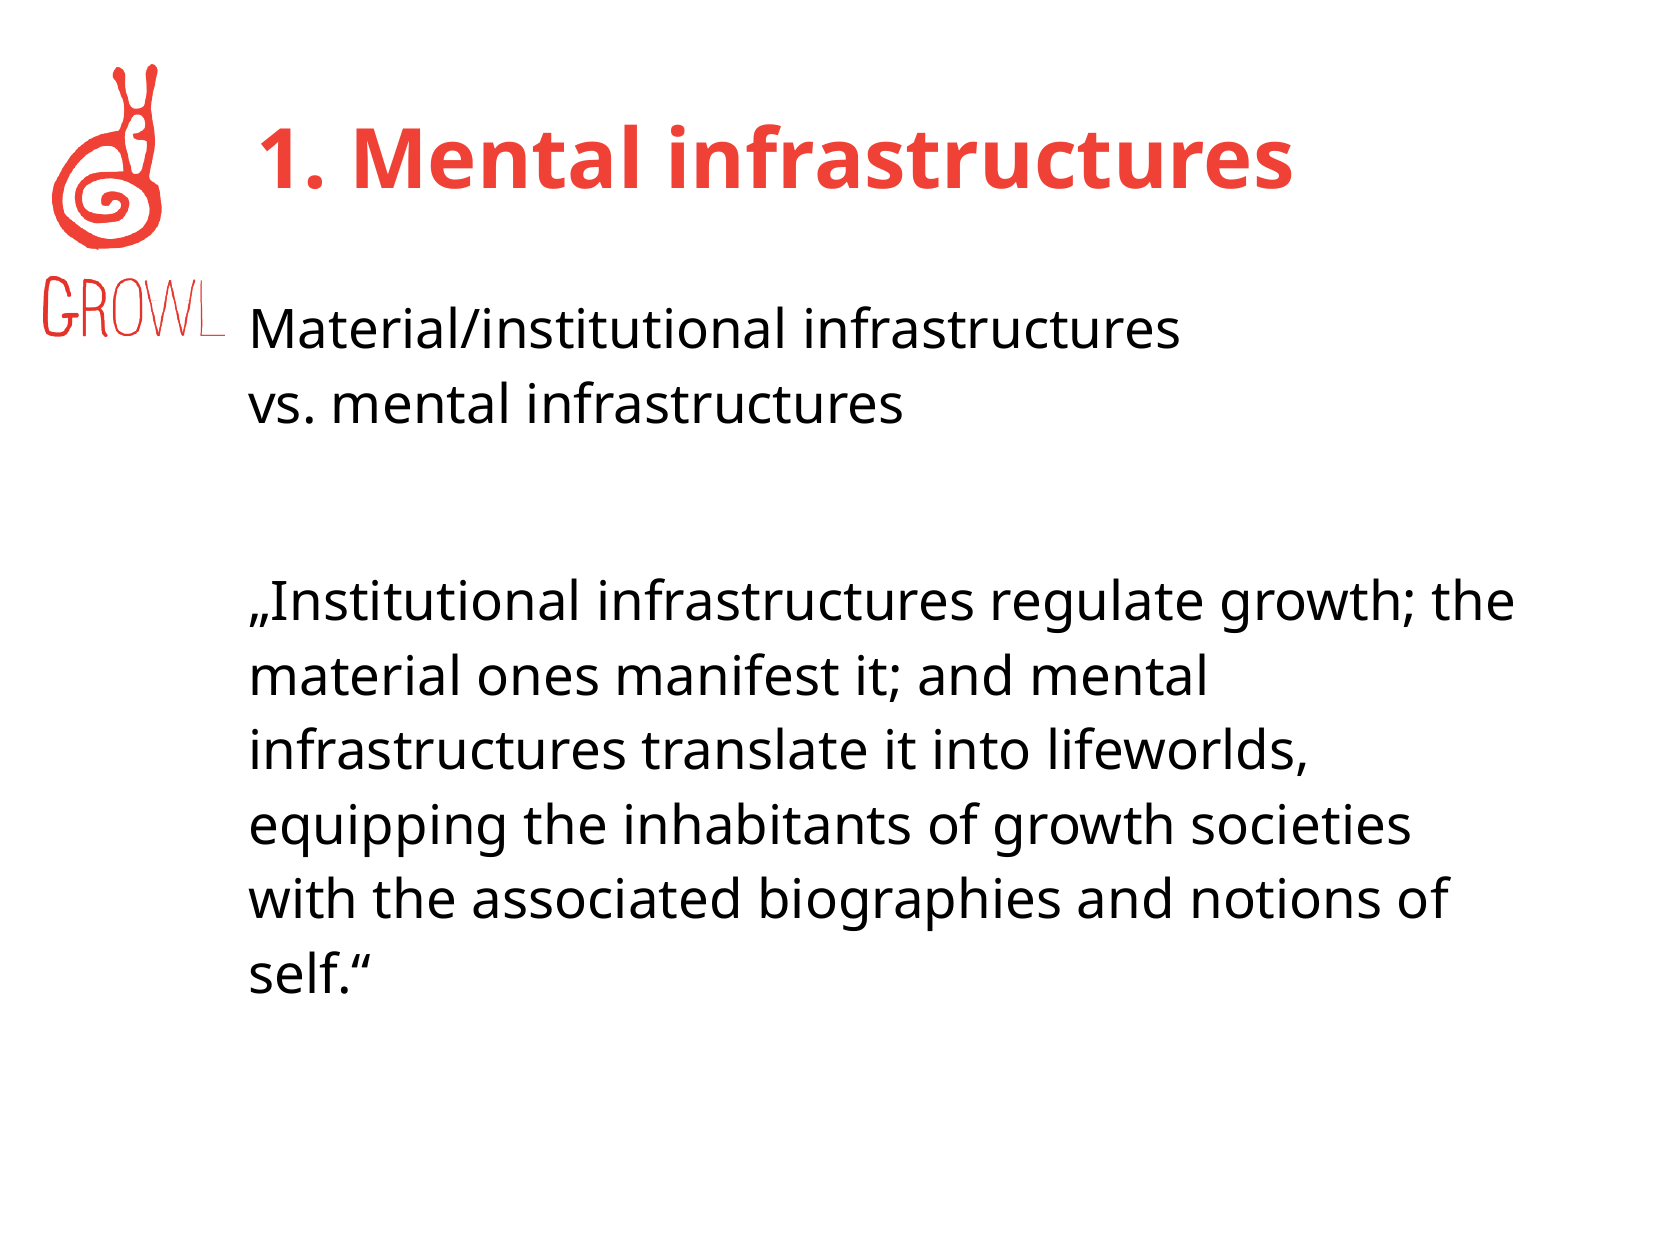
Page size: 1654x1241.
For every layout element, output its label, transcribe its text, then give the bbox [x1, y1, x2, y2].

list Material/institutional infrastructures vs. mental infrastructures „Institutional infrastructures regulate growth; the material ones manifest it; and mental infrastructures translate it into lifeworlds, equipping the inhabitants of growth societies with the associated biographies and notions of self.“ [248, 290, 1538, 1010]
picture [43, 64, 225, 337]
title 1. Mental infrastructures [256, 52, 1619, 260]
